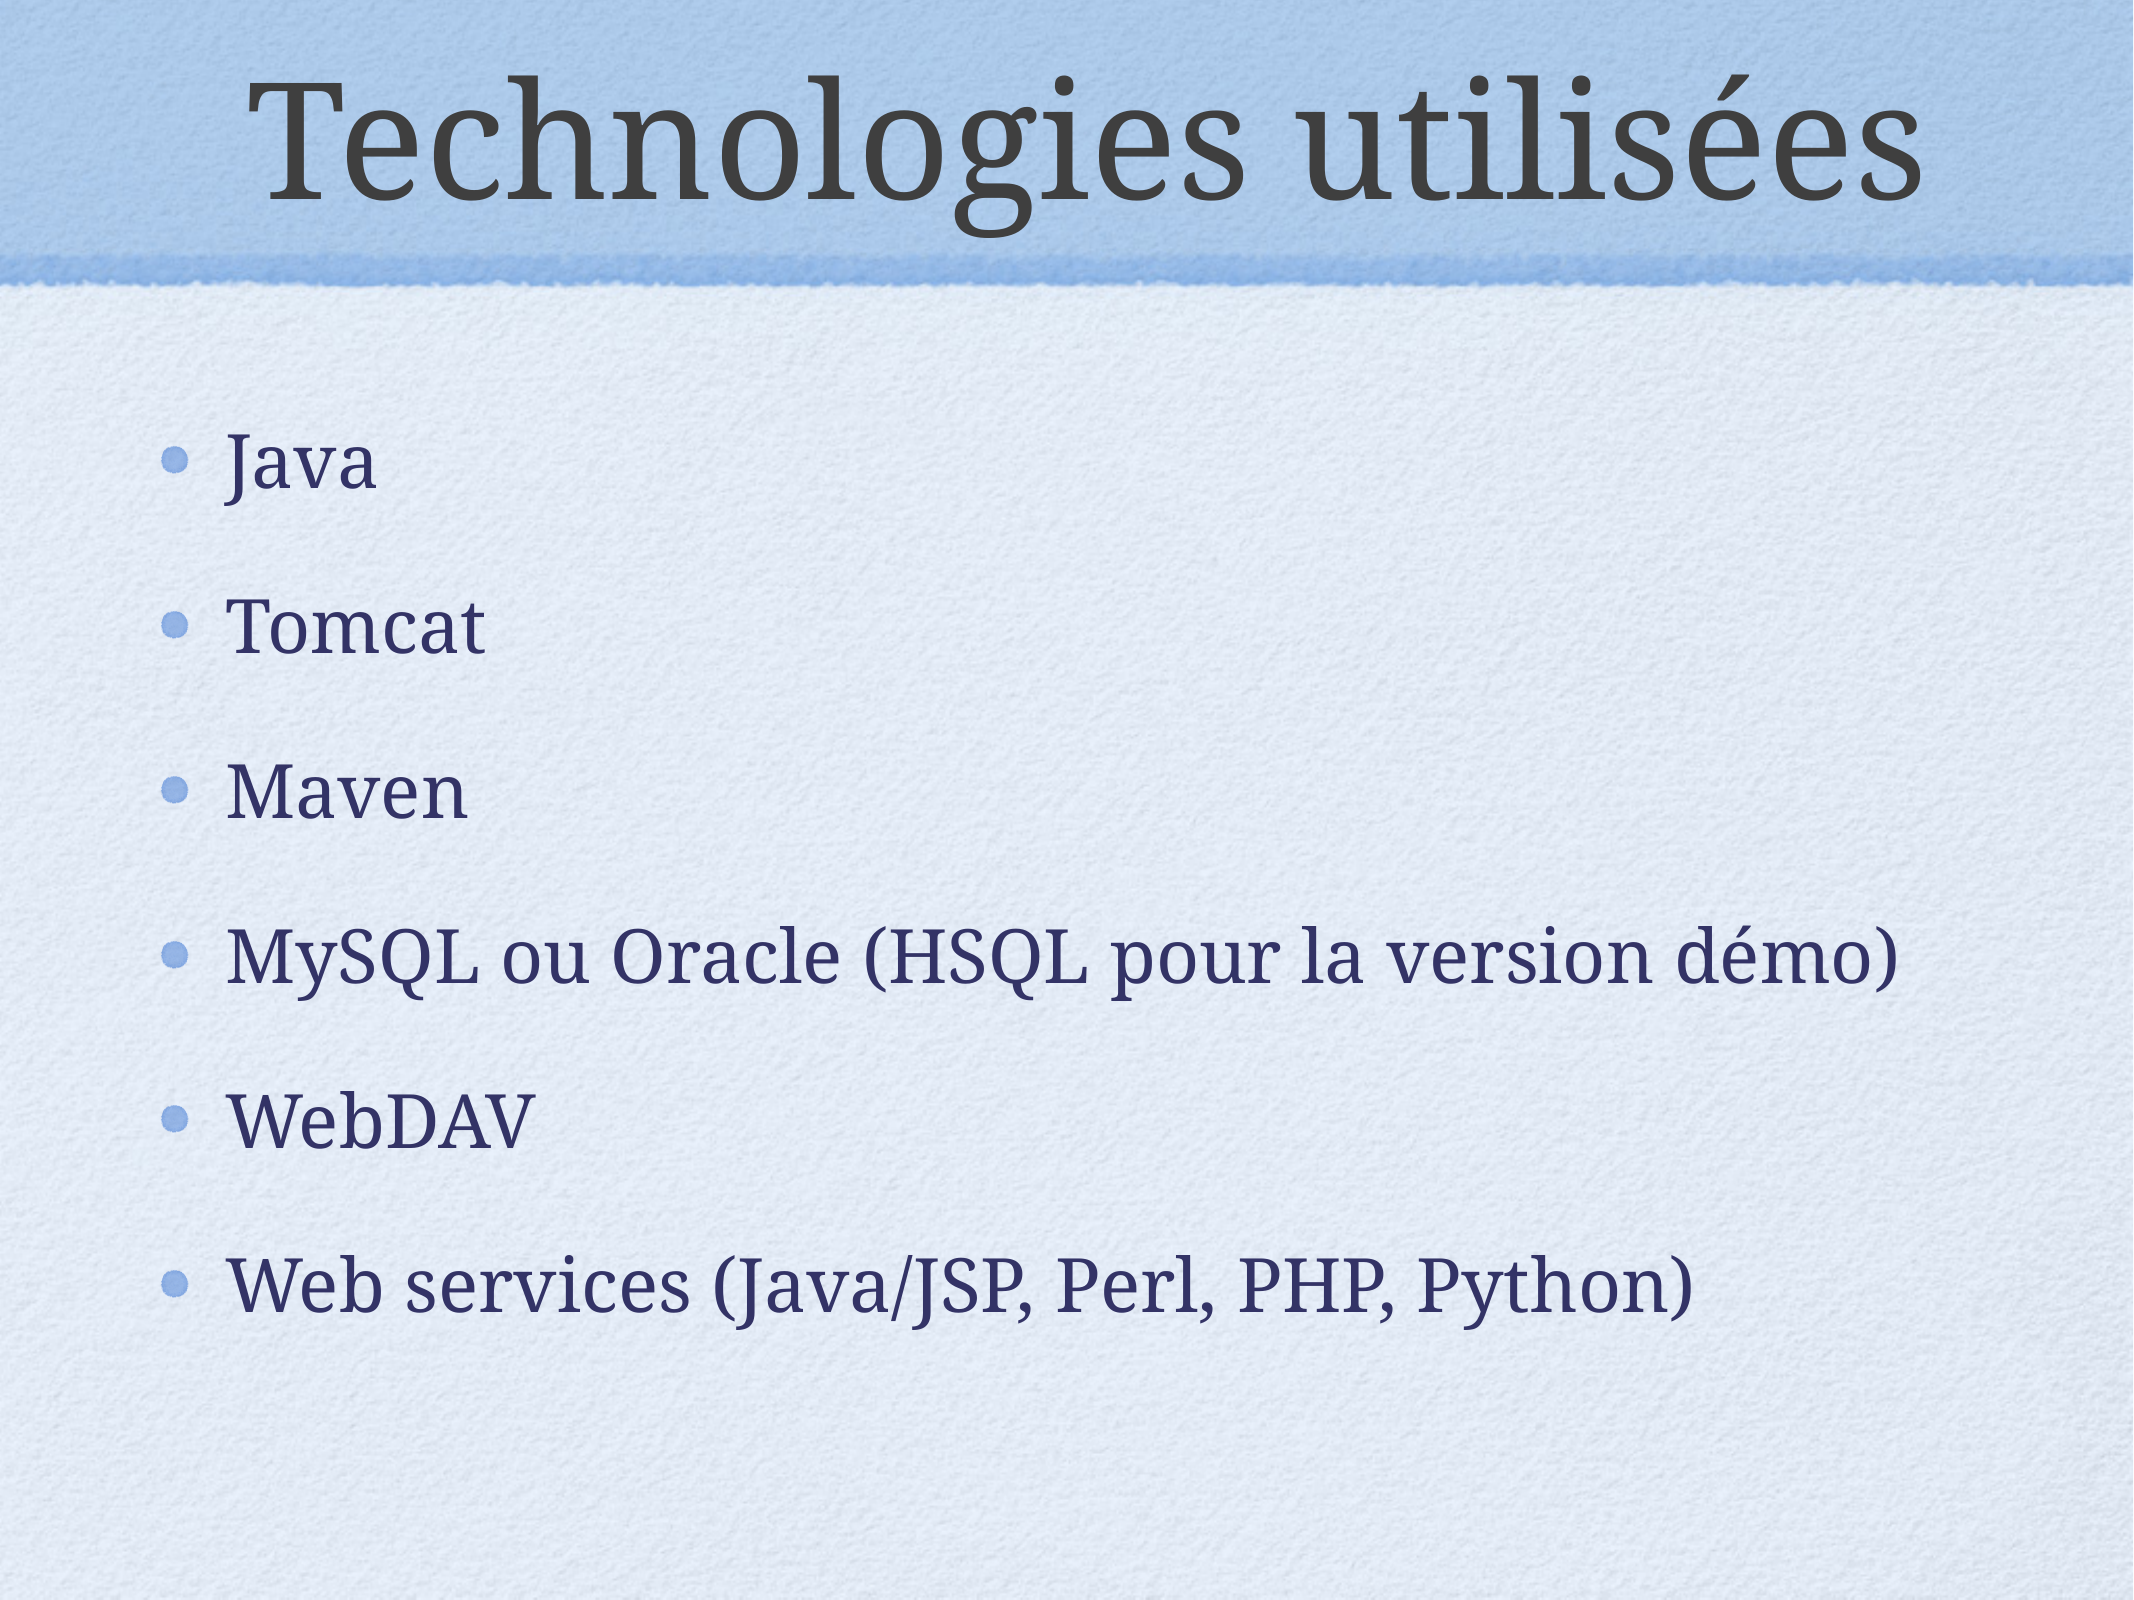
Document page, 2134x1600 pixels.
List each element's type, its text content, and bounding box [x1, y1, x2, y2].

list Java Tomcat Maven MySQL ou Oracle (HSQL pour la version démo) WebDAV Web services (Java/JSP, Perl, PHP, Python) [72, 389, 2061, 1457]
picture [0, 0, 2134, 1600]
title Technologies utilisées [72, 24, 2061, 248]
